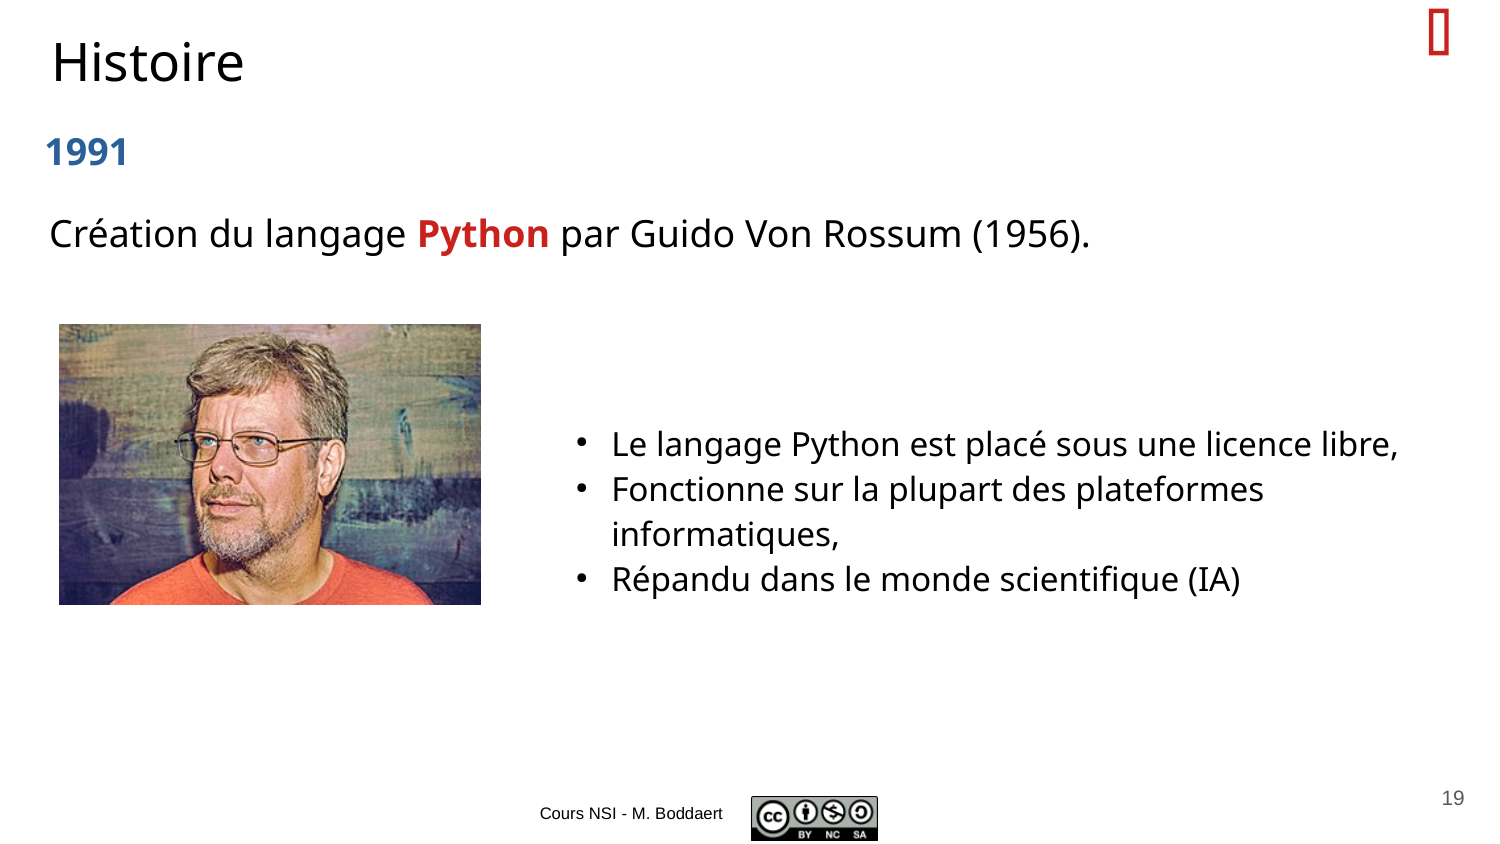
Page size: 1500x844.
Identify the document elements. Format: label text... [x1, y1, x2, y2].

text_box 1991 [29, 120, 1477, 178]
title Histoire [51, 13, 1449, 108]
slide_number <numéro> [1389, 764, 1480, 830]
text_box Le langage Python est placé sous une licence libre, Fonctionne sur la plupart des plateformes informatiques, Répandu dans le monde scientifique (IA) [561, 413, 1497, 603]
text_box Création du langage Python par Guido Von Rossum (1956). [34, 200, 1500, 266]
picture [751, 796, 878, 841]
picture [59, 324, 481, 606]
text_box  [1412, 0, 1500, 90]
